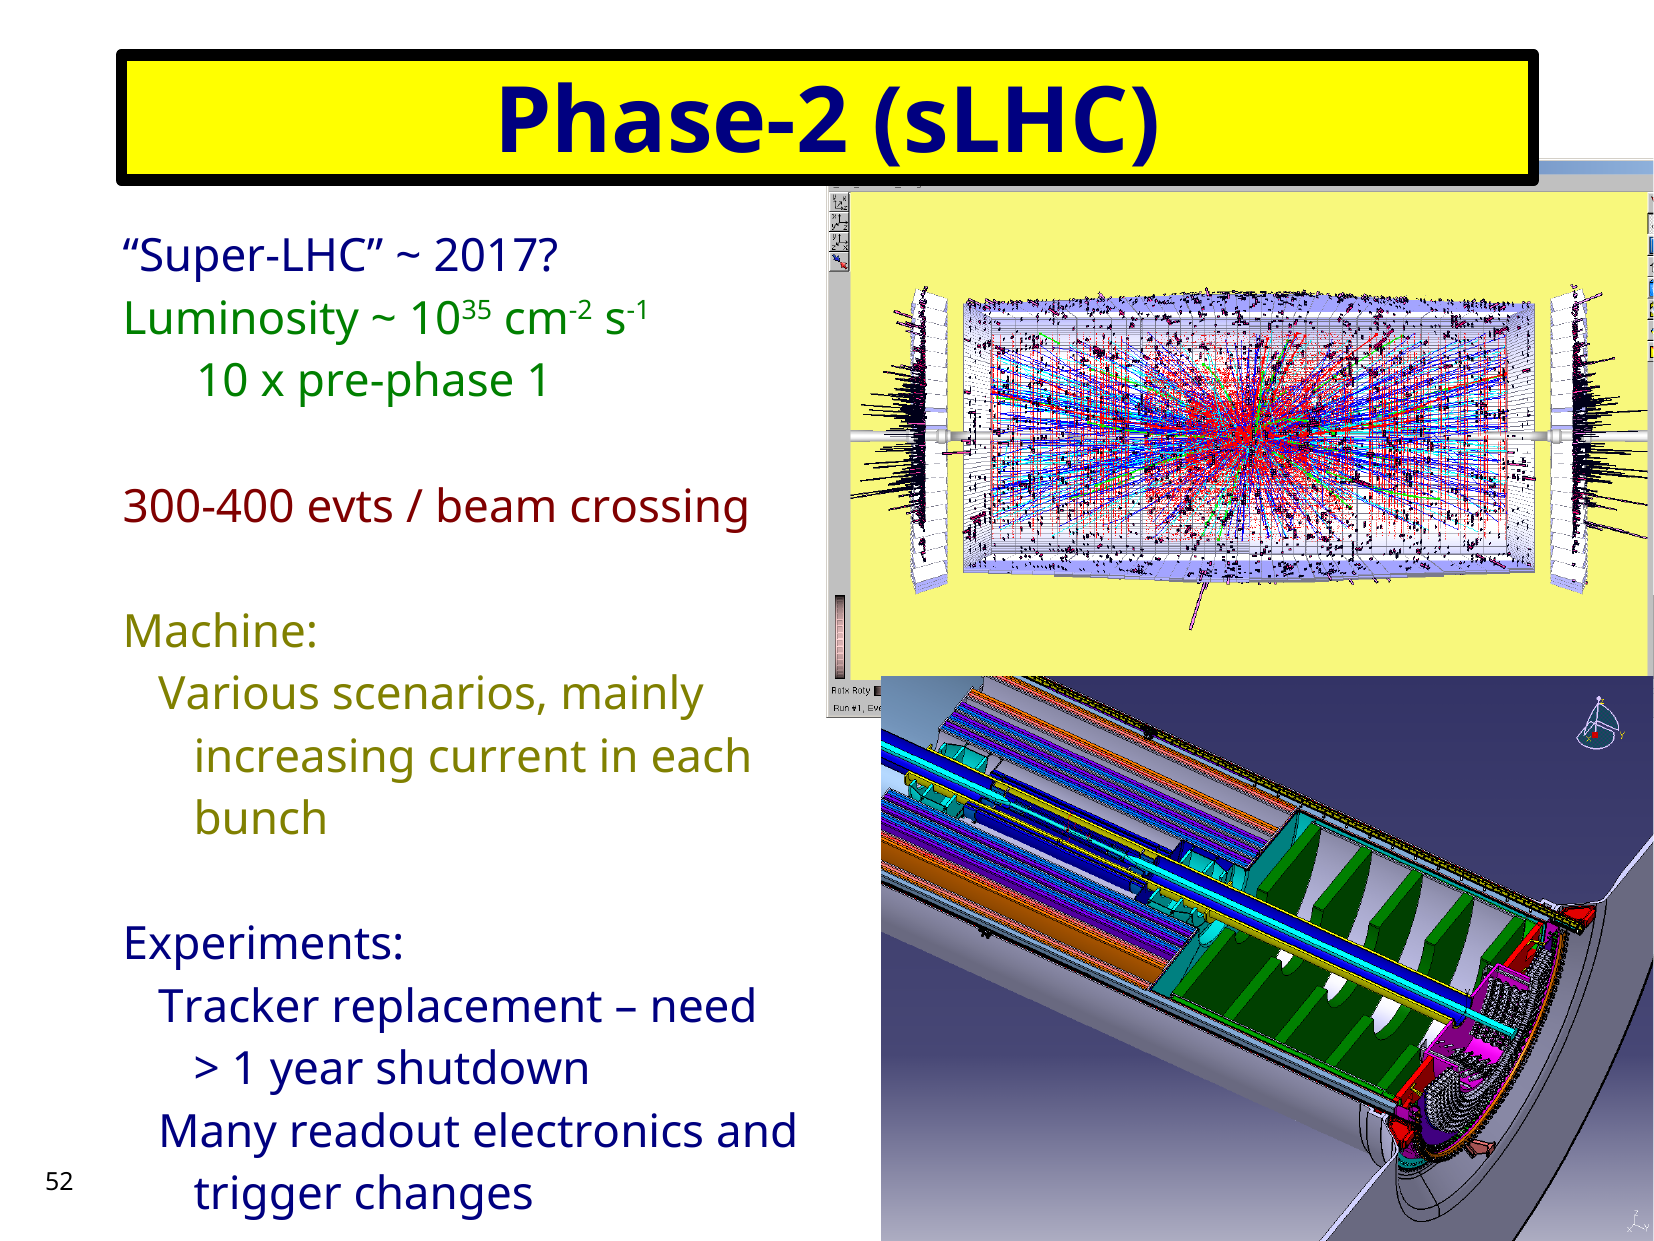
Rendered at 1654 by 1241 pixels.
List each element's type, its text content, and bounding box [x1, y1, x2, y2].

title Phase-2 (sLHC) [121, 63, 1534, 172]
picture [826, 158, 1654, 1241]
text_box “Super-LHC” ~ 2017? Luminosity ~ 1035 cm-2 s-1 10 x pre-phase 1 300-400 evts / beam crossing Machine: Various scenarios, mainly increasing current in each bunch Experiments: Tracker replacement – need > 1 year shutdown Many readout electronics and trigger changes [122, 222, 841, 1134]
